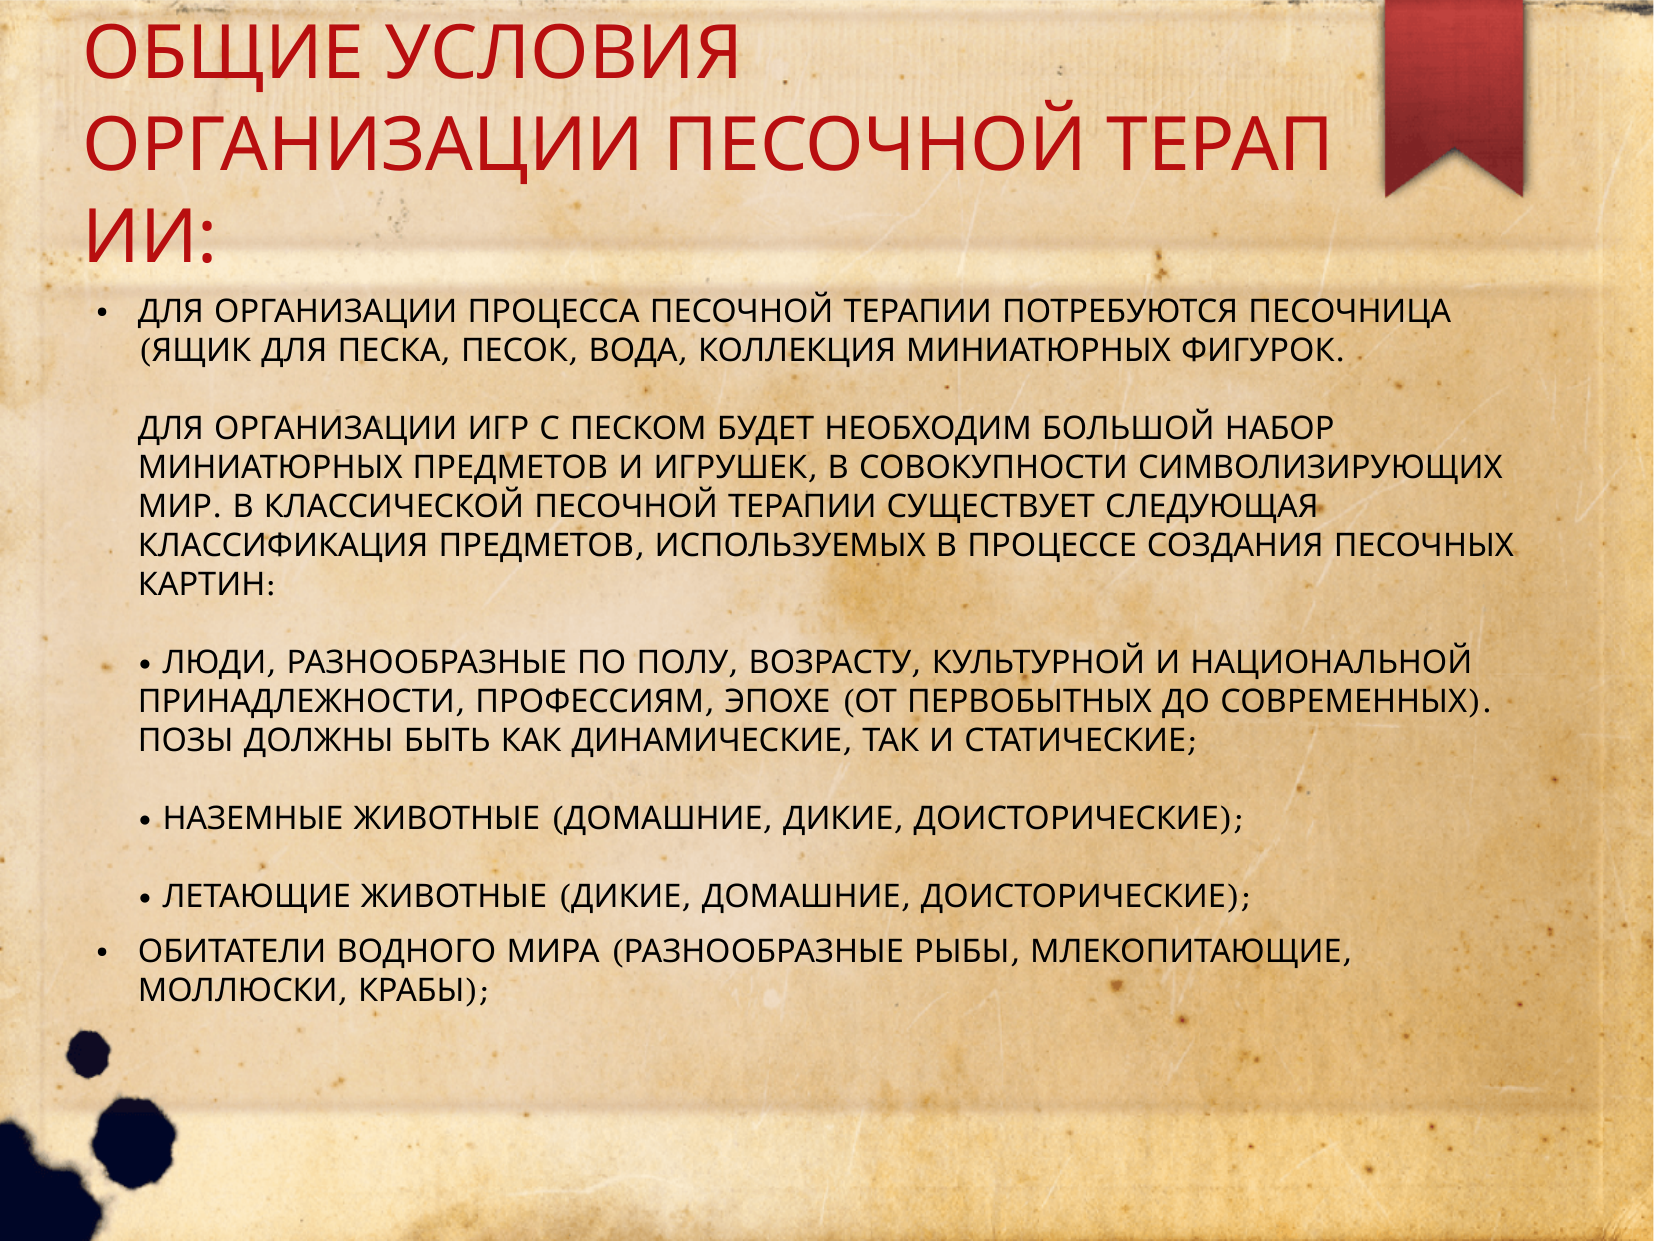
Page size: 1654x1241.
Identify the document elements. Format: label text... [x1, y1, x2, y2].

list Для организации процесса песочной терапии потребуются песочница (ящик для песка, песок, вода, коллекция миниатюрных фигурок. Для организации игр с песком будет необходим большой набор миниатюрных предметов и игрушек, в совокупности символизирующих мир. В классической песочной терапии существует следующая классификация предметов, используемых в процессе создания песочных картин: • люди, разнообразные по полу, возрасту, культурной и национальной принадлежности, профессиям, эпохе (от первобытных до современных). Позы должны быть как динамические, так и статические; • наземные животные (домашние, дикие, доисторические); • летающие животные (дикие, домашние, доисторические); обитатели водного мира (разнообразные рыбы, млекопитающие, моллюски, крабы); [82, 290, 1538, 1010]
picture [0, 0, 1654, 1241]
title ОБЩИЕ УСЛОВИЯ ОРГАНИЗАЦИИ ПЕСОЧНОЙ ТЕРАПИИ: [82, 49, 1347, 237]
